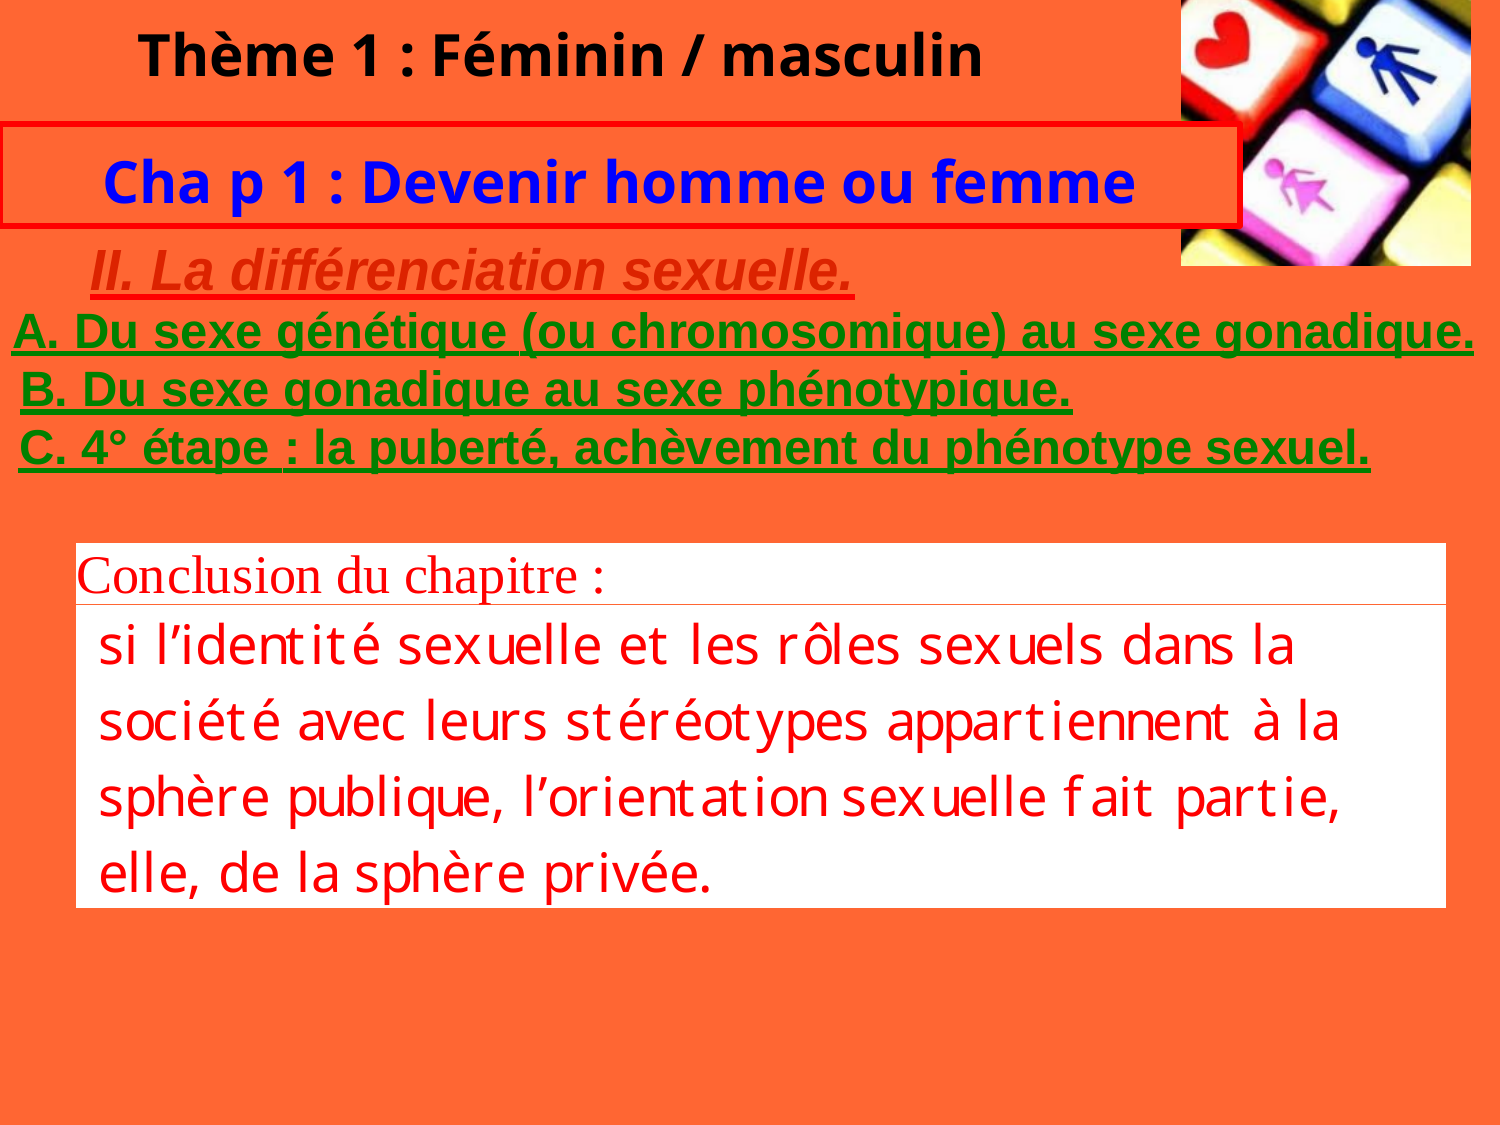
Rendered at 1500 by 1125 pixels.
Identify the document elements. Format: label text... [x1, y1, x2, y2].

chart [0, 236, 1488, 480]
text_box Cha p 1 : Devenir homme ou femme [0, 124, 1241, 226]
chart [59, 542, 1448, 1004]
text_box Thème 1 : Féminin / masculin [0, 0, 1122, 96]
picture [1181, 0, 1471, 266]
